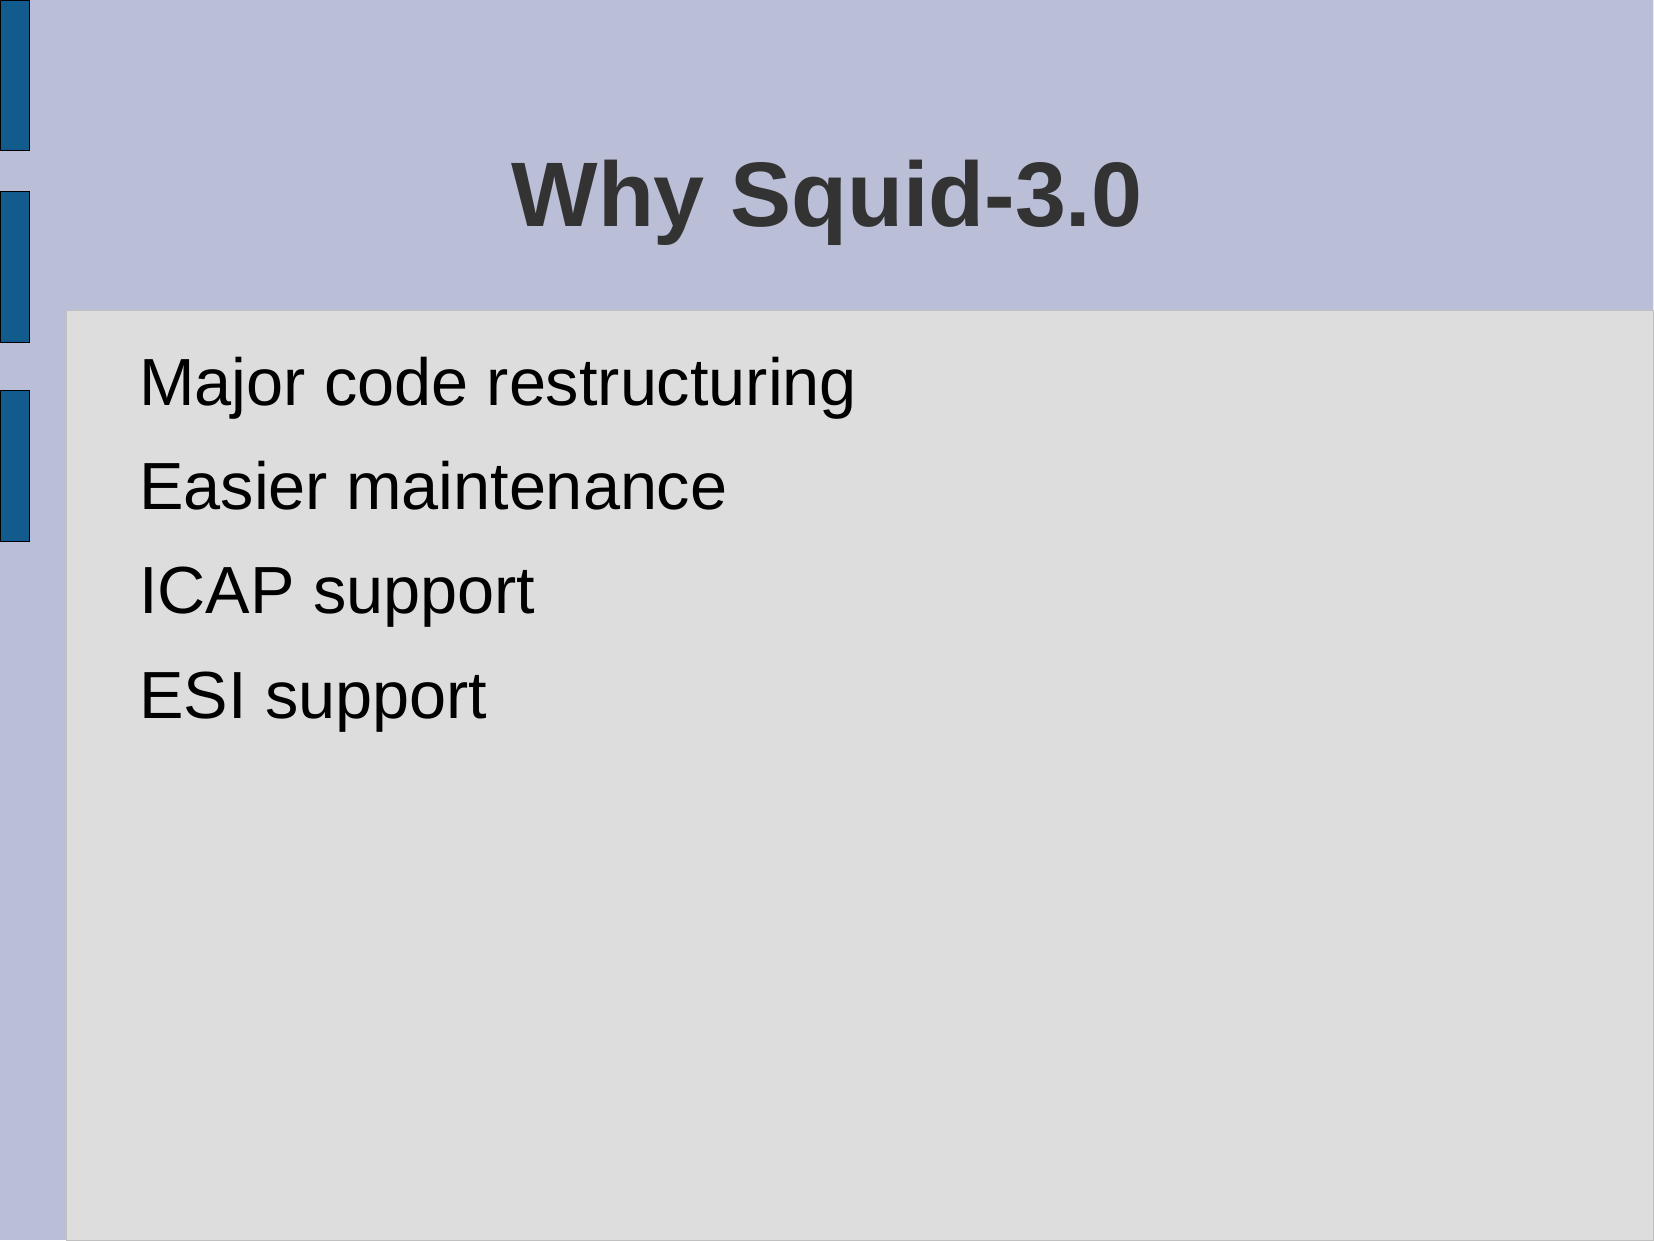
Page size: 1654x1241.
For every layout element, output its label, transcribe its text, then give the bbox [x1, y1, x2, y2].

list Major code restructuring Easier maintenance ICAP support ESI support [121, 344, 1534, 1127]
text_box [1055, 177, 1293, 233]
title Why Squid-3.0 [121, 91, 1534, 299]
